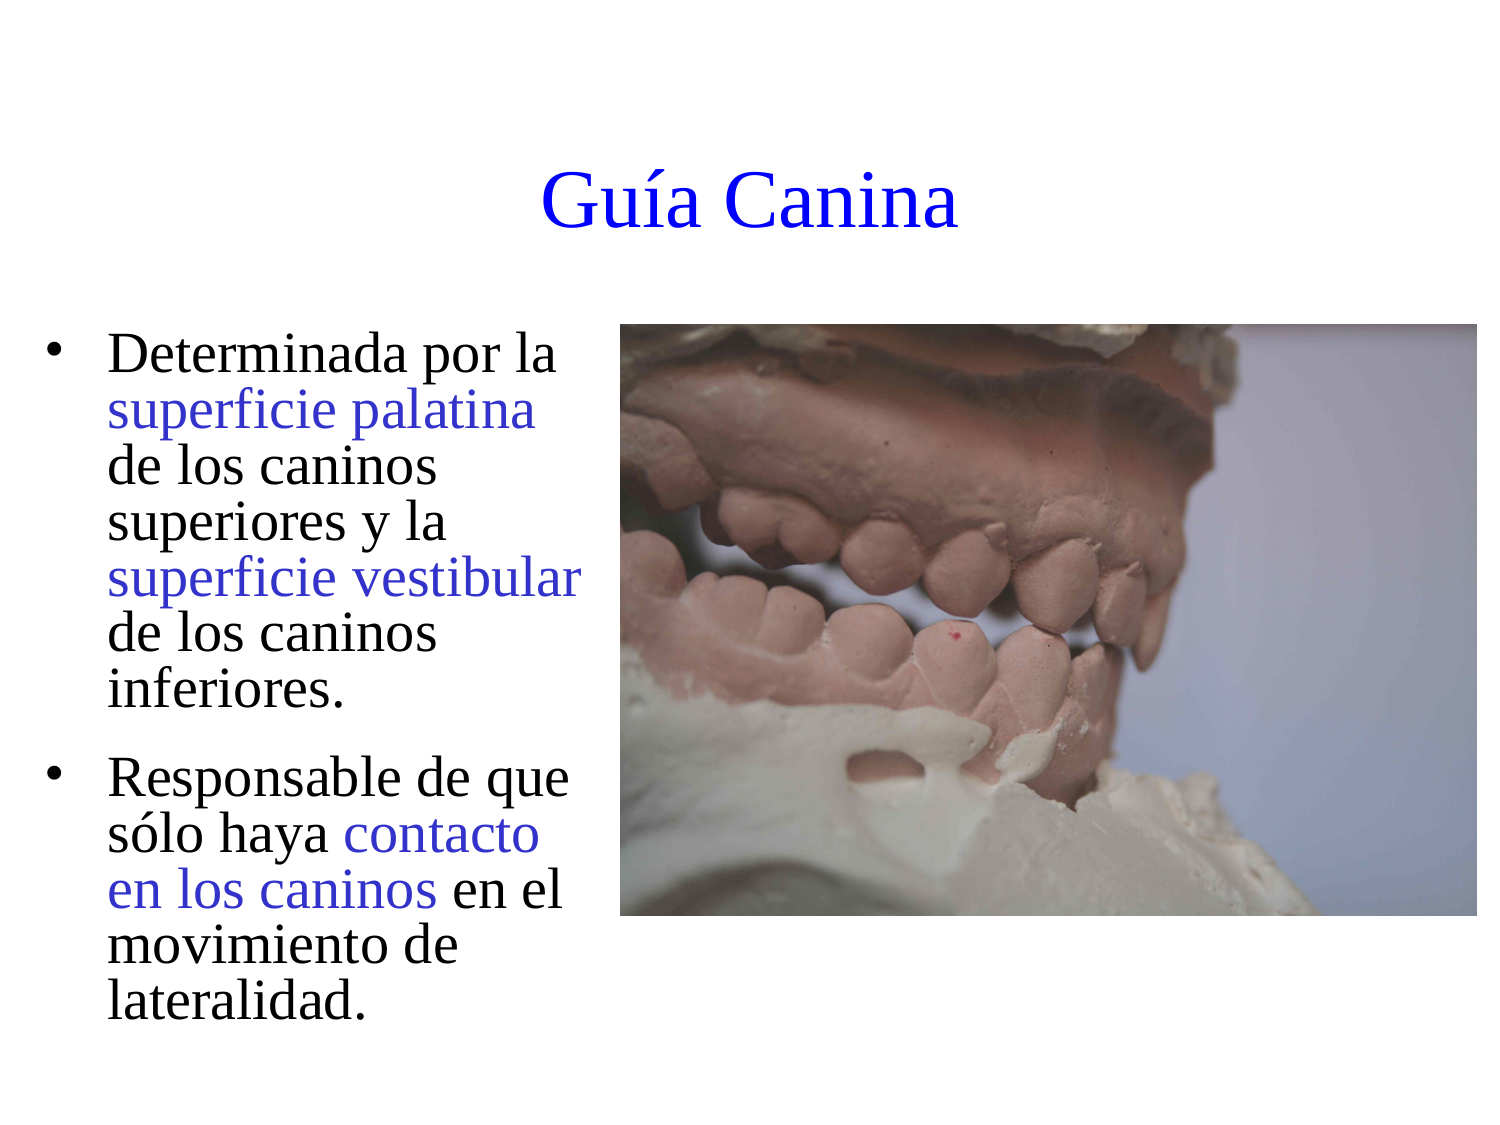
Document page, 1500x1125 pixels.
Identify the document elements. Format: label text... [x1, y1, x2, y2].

picture [620, 324, 1477, 916]
list Determinada por la superficie palatina de los caninos superiores y la superficie vestibular de los caninos inferiores. Responsable de que sólo haya contacto en los caninos en el movimiento de lateralidad. [29, 320, 621, 1063]
title Guía Canina [112, 68, 1388, 319]
